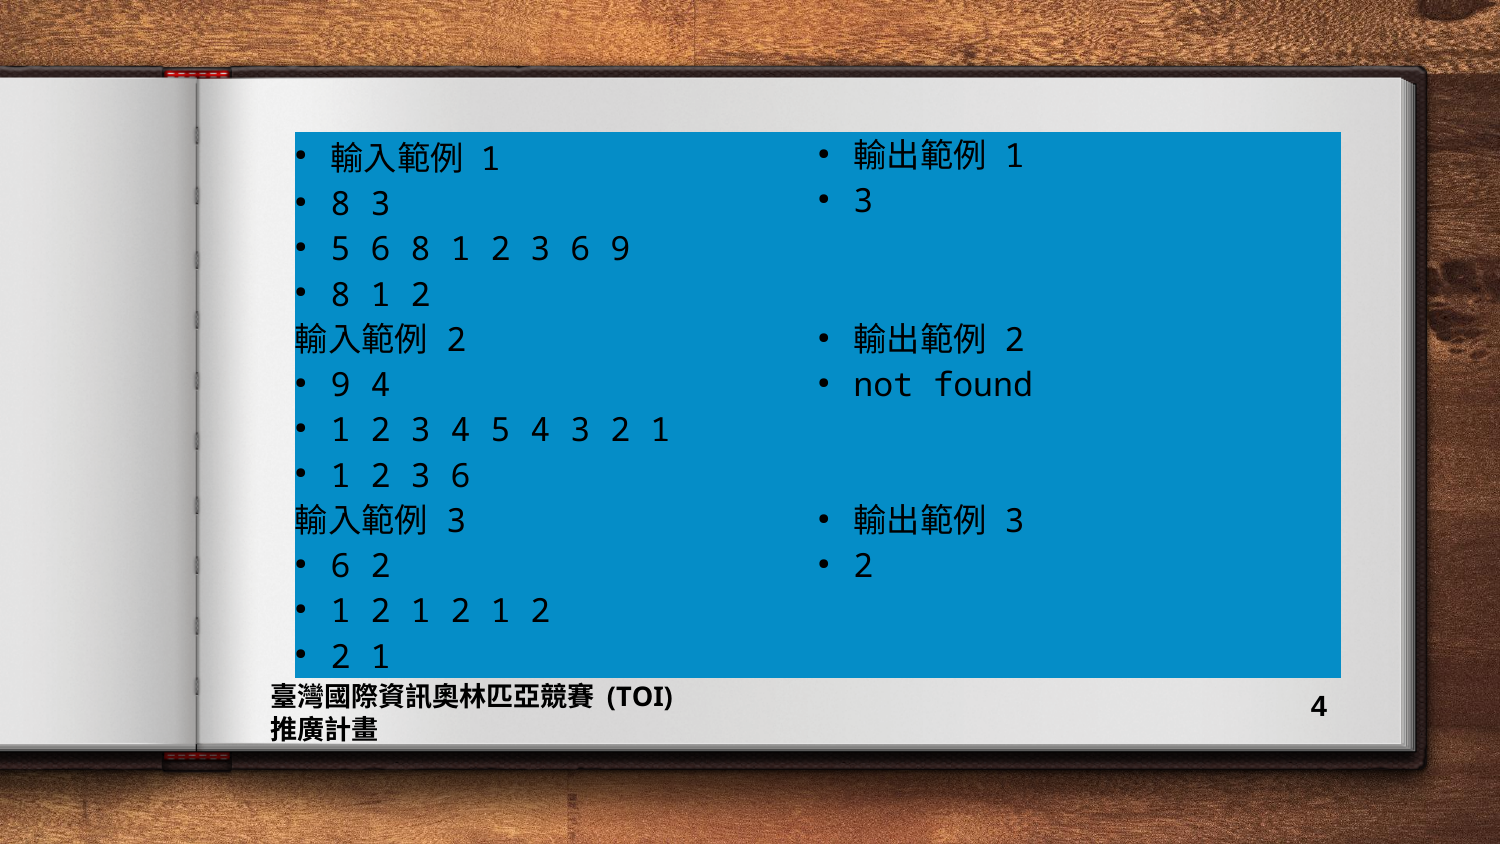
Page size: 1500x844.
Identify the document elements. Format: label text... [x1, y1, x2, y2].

table_header 輸出範例 1 3 [818, 132, 1341, 316]
table_cell 輸出範例 2 not found [818, 316, 1341, 497]
table_cell 輸入範例 3 6 2 1 2 1 2 1 2 2 1 [295, 497, 818, 678]
text_box 4 [1295, 672, 1386, 737]
table_header 輸入範例 1 8 3 5 6 8 1 2 3 6 9 8 1 2 [295, 132, 818, 316]
table_cell 輸入範例 2 9 4 1 2 3 4 5 4 3 2 1 1 2 3 6 [295, 316, 818, 497]
table_cell 輸出範例 3 2 [818, 497, 1341, 678]
